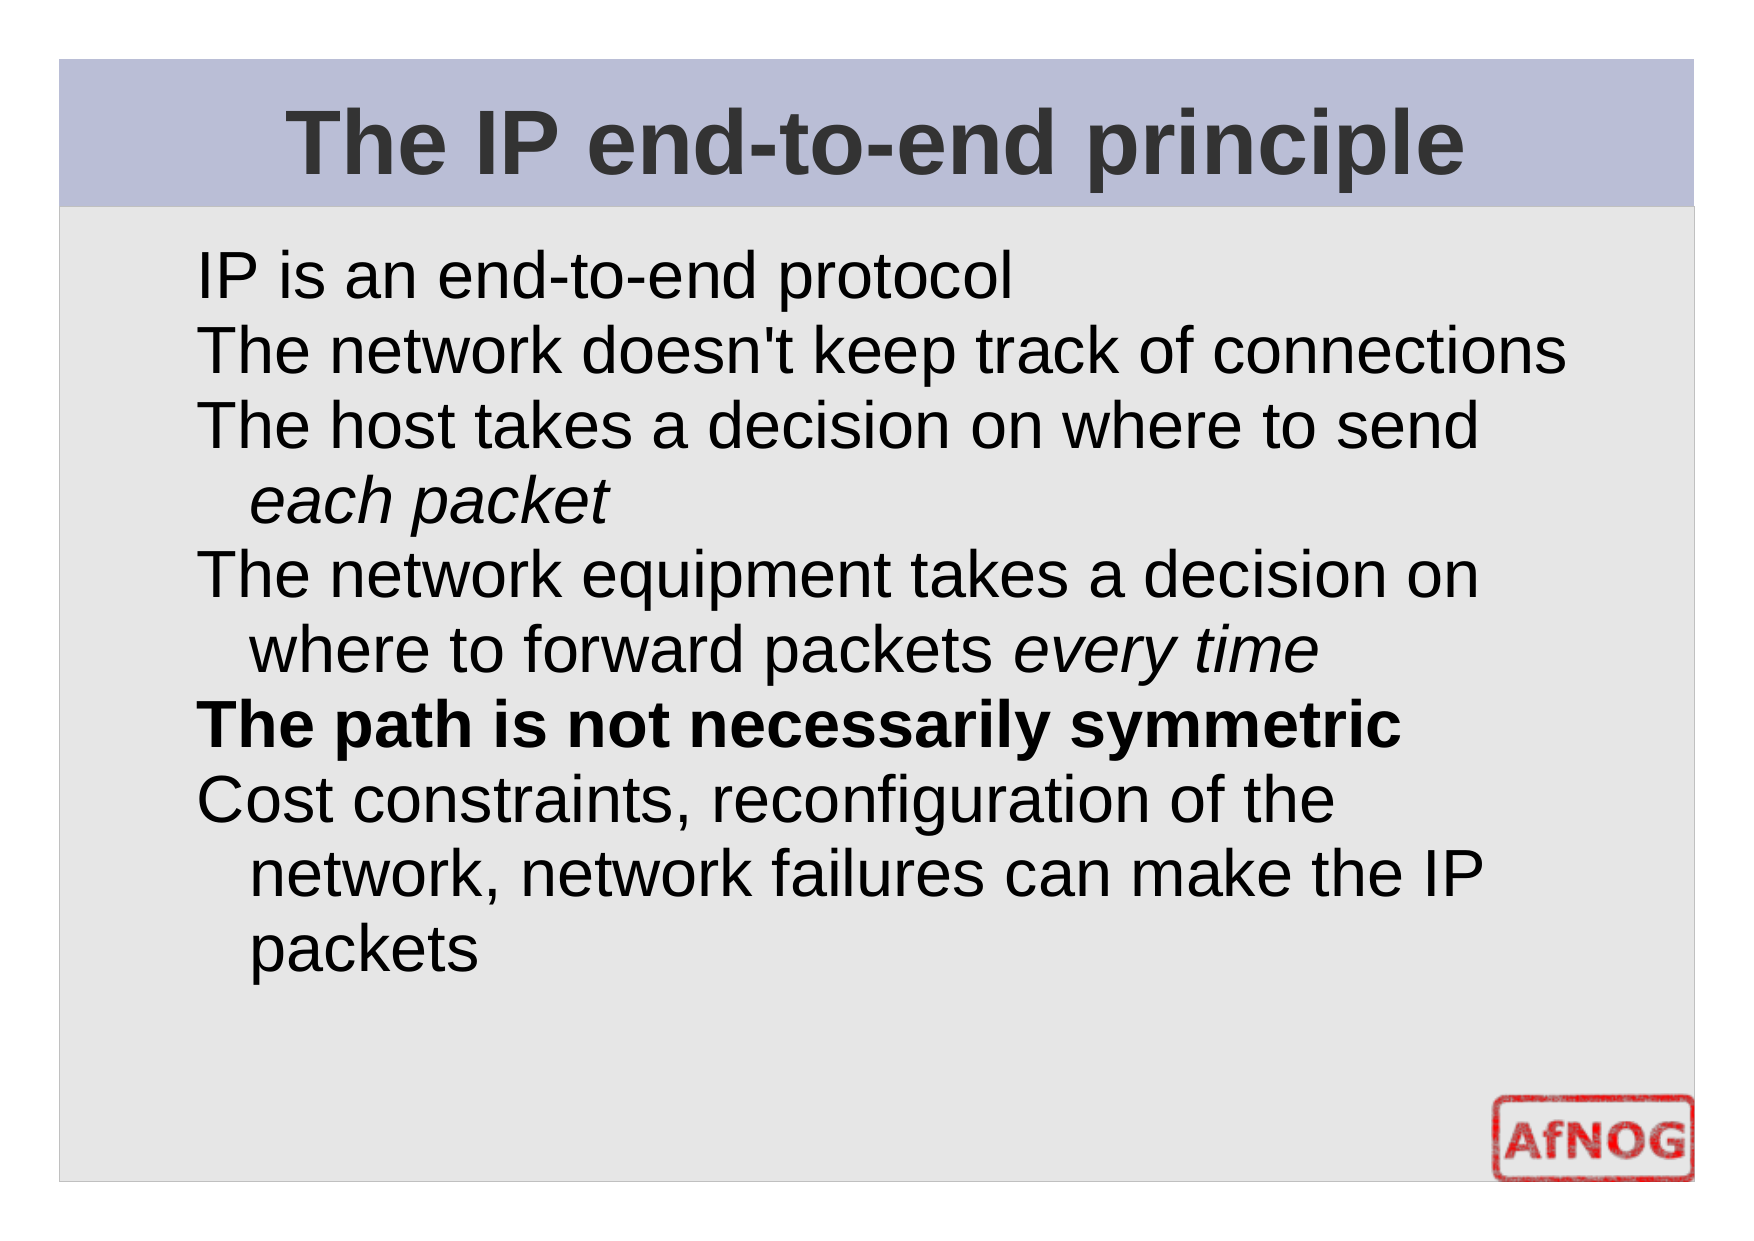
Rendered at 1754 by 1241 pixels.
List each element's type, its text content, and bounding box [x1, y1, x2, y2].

title The IP end-to-end principle [59, 48, 1695, 237]
list IP is an end-to-end protocol The network doesn't keep track of connections The host takes a decision on where to send each packet The network equipment takes a decision on where to forward packets every time The path is not necessarily symmetric Cost constraints, reconfiguration of the network, network failures can make the IP packets [179, 238, 1603, 1093]
picture [1490, 1092, 1695, 1182]
